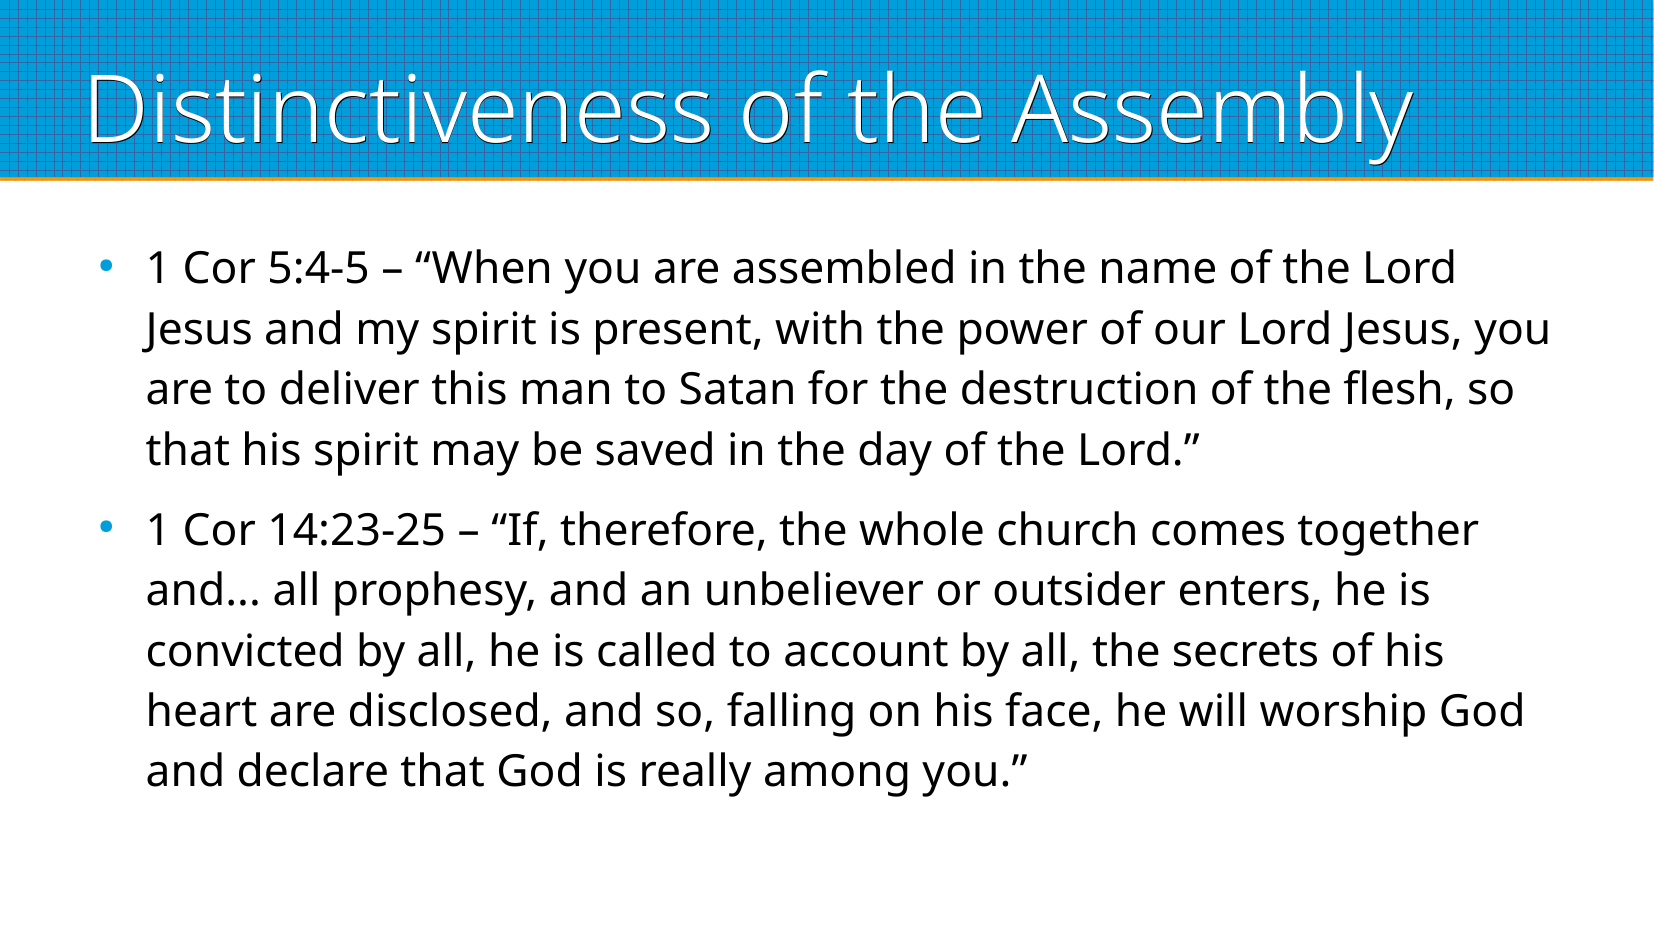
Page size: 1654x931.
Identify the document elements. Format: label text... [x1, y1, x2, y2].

title Distinctiveness of the Assembly [82, 14, 1571, 171]
list 1 Cor 5:4-5 – “When you are assembled in the name of the Lord Jesus and my spirit is present, with the power of our Lord Jesus, you are to deliver this man to Satan for the destruction of the flesh, so that his spirit may be saved in the day of the Lord.” 1 Cor 14:23-25 – “If, therefore, the whole church comes together and... all prophesy, and an unbeliever or outsider enters, he is convicted by all, he is called to account by all, the secrets of his heart are disclosed, and so, falling on his face, he will worship God and declare that God is really among you.” [82, 236, 1563, 811]
